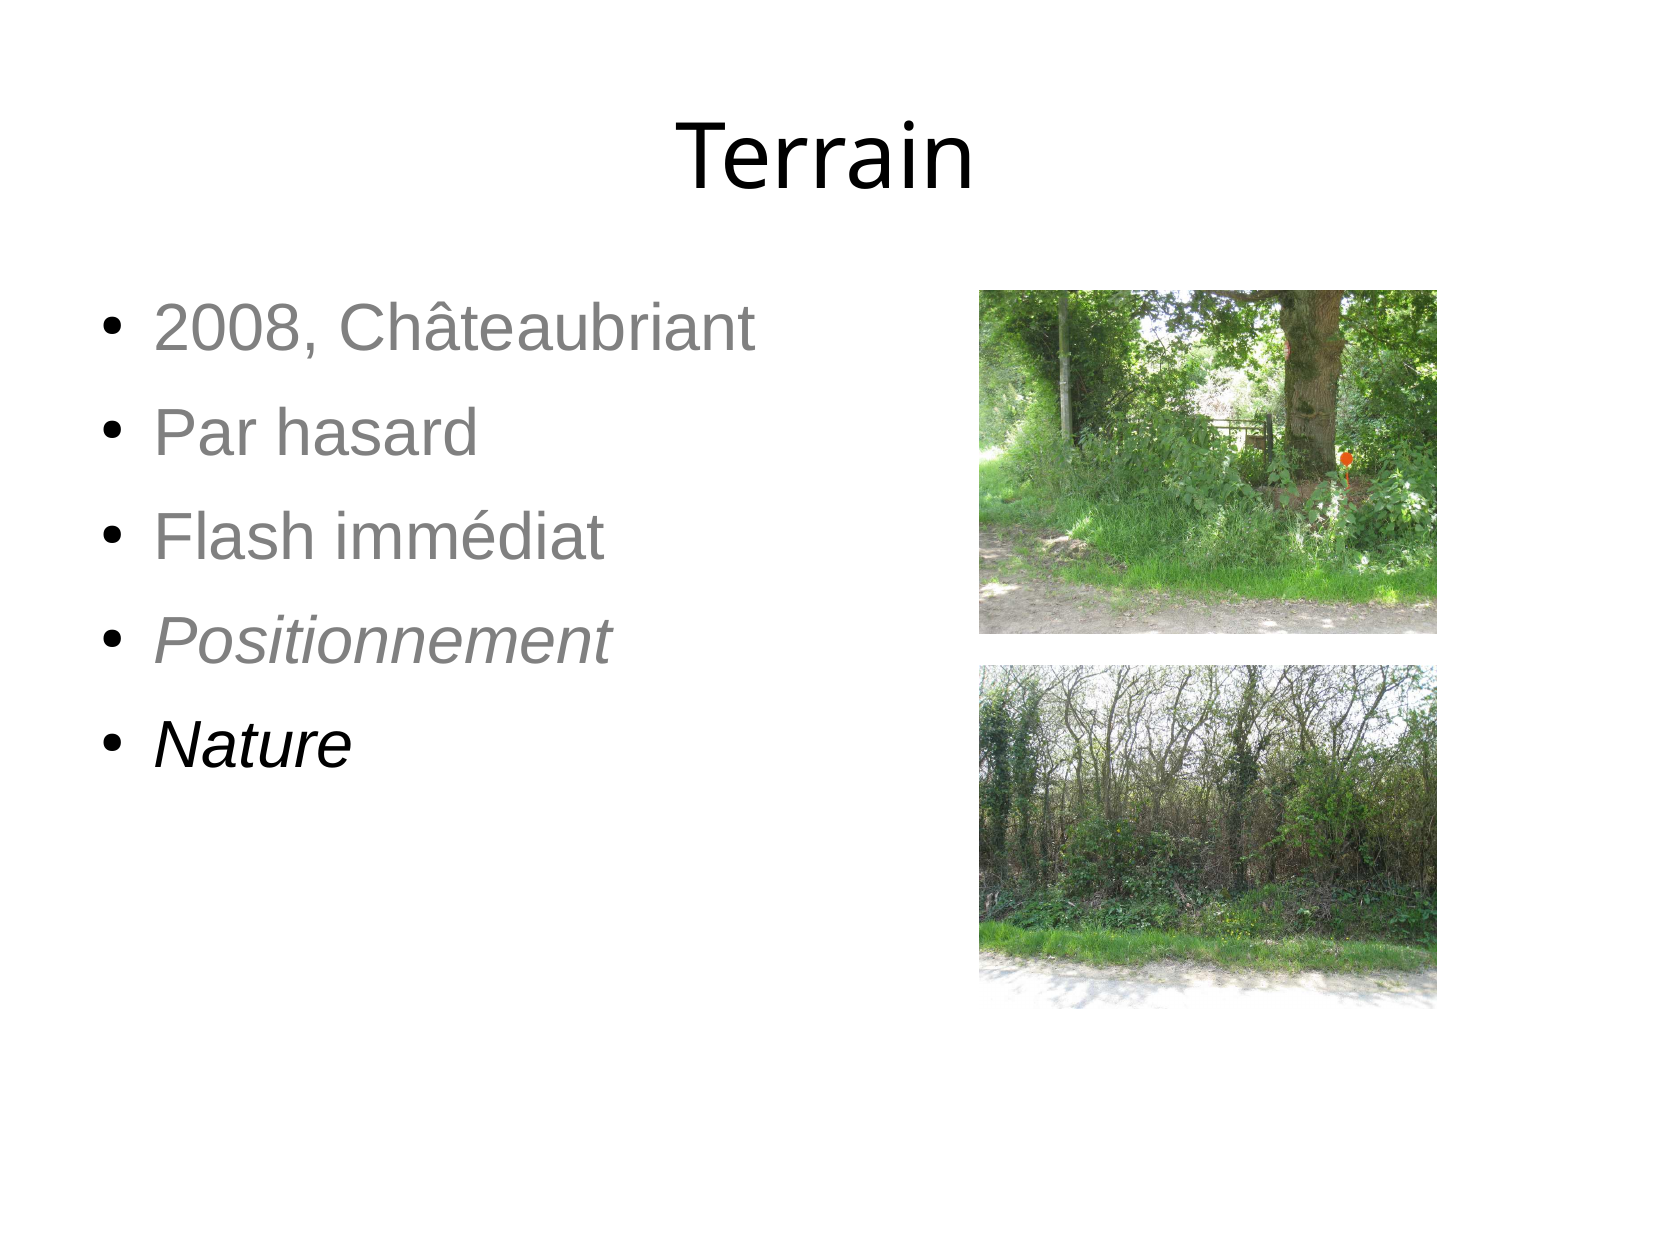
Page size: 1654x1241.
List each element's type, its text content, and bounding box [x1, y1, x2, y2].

title Terrain [82, 49, 1571, 257]
picture [979, 290, 1437, 634]
list 2008, Châteaubriant Par hasard Flash immédiat Positionnement Nature [82, 290, 809, 1010]
picture [979, 665, 1437, 1009]
